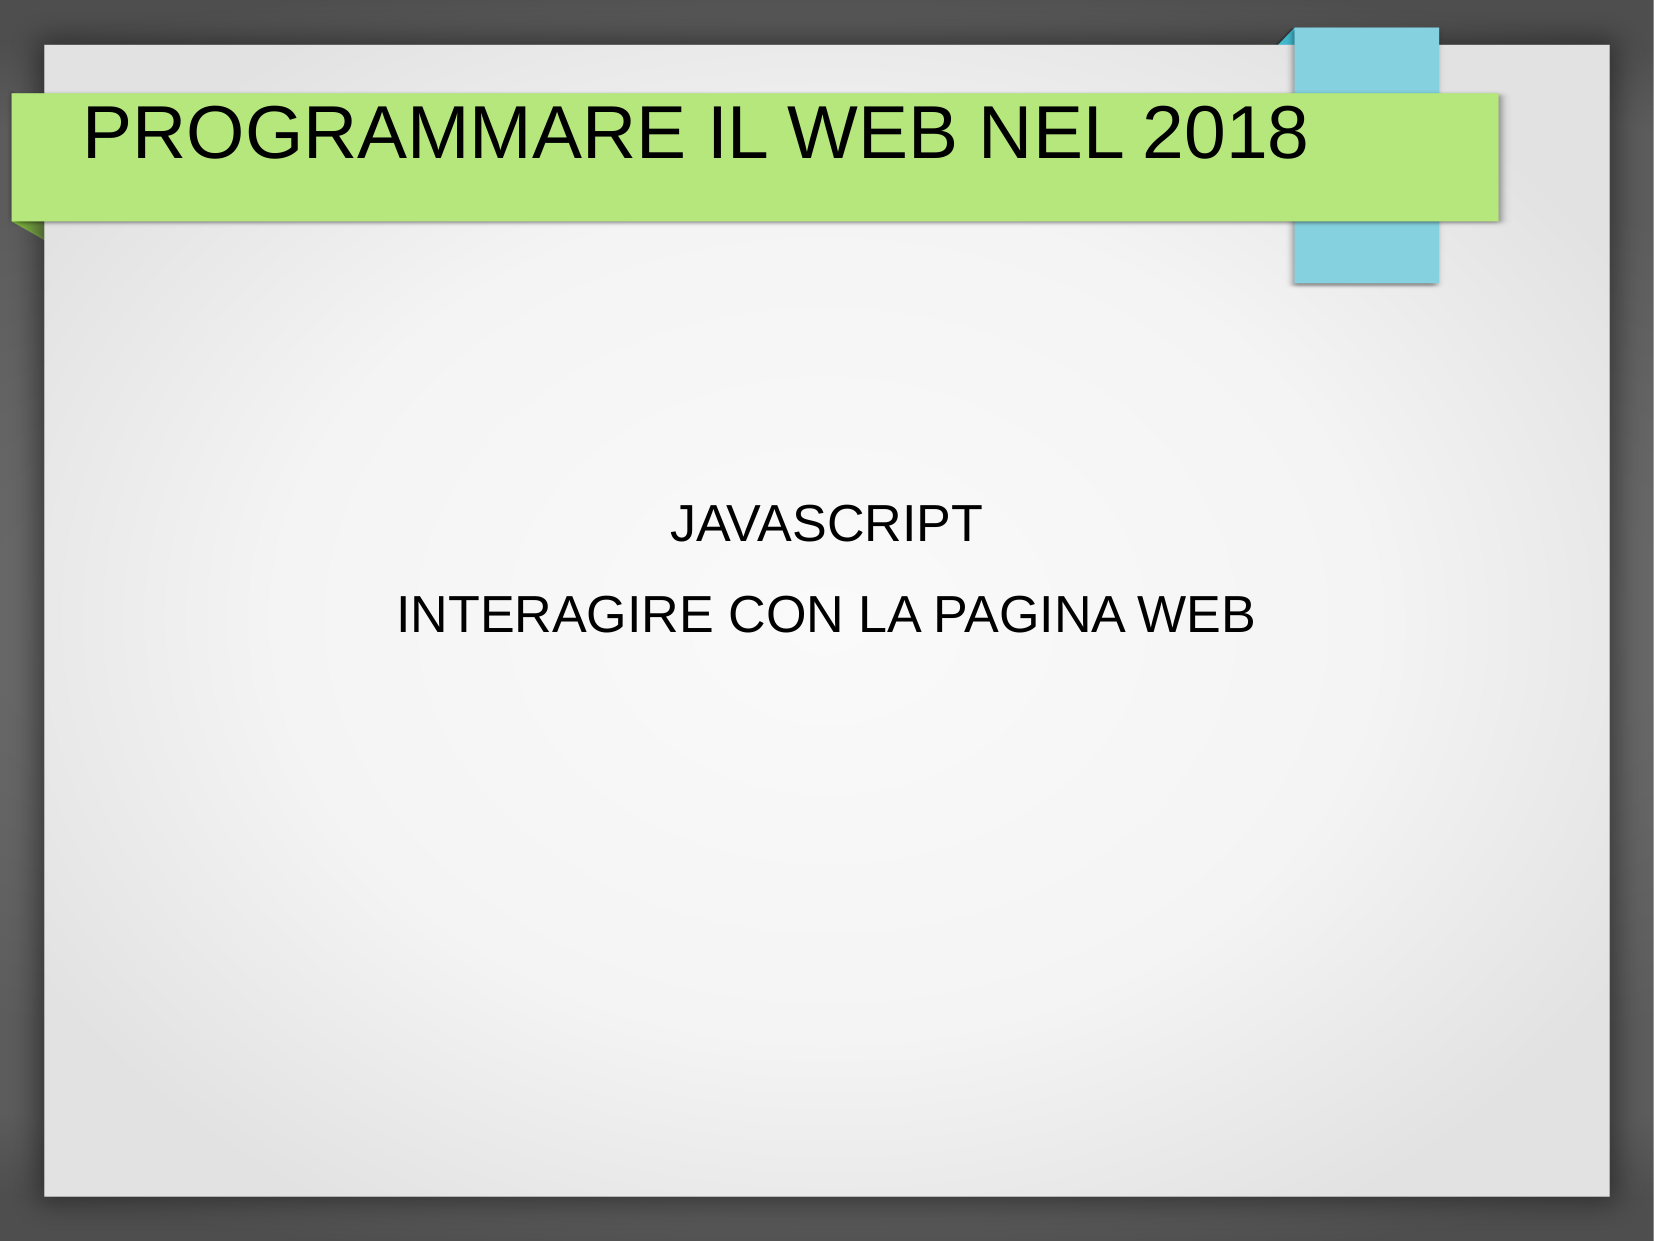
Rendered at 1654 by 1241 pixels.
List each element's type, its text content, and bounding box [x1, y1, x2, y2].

picture [0, 0, 1654, 1241]
title PROGRAMMARE IL WEB NEL 2018 [82, 44, 1489, 213]
subtitle JAVASCRIPT INTERAGIRE CON LA PAGINA WEB [82, 250, 1571, 1158]
